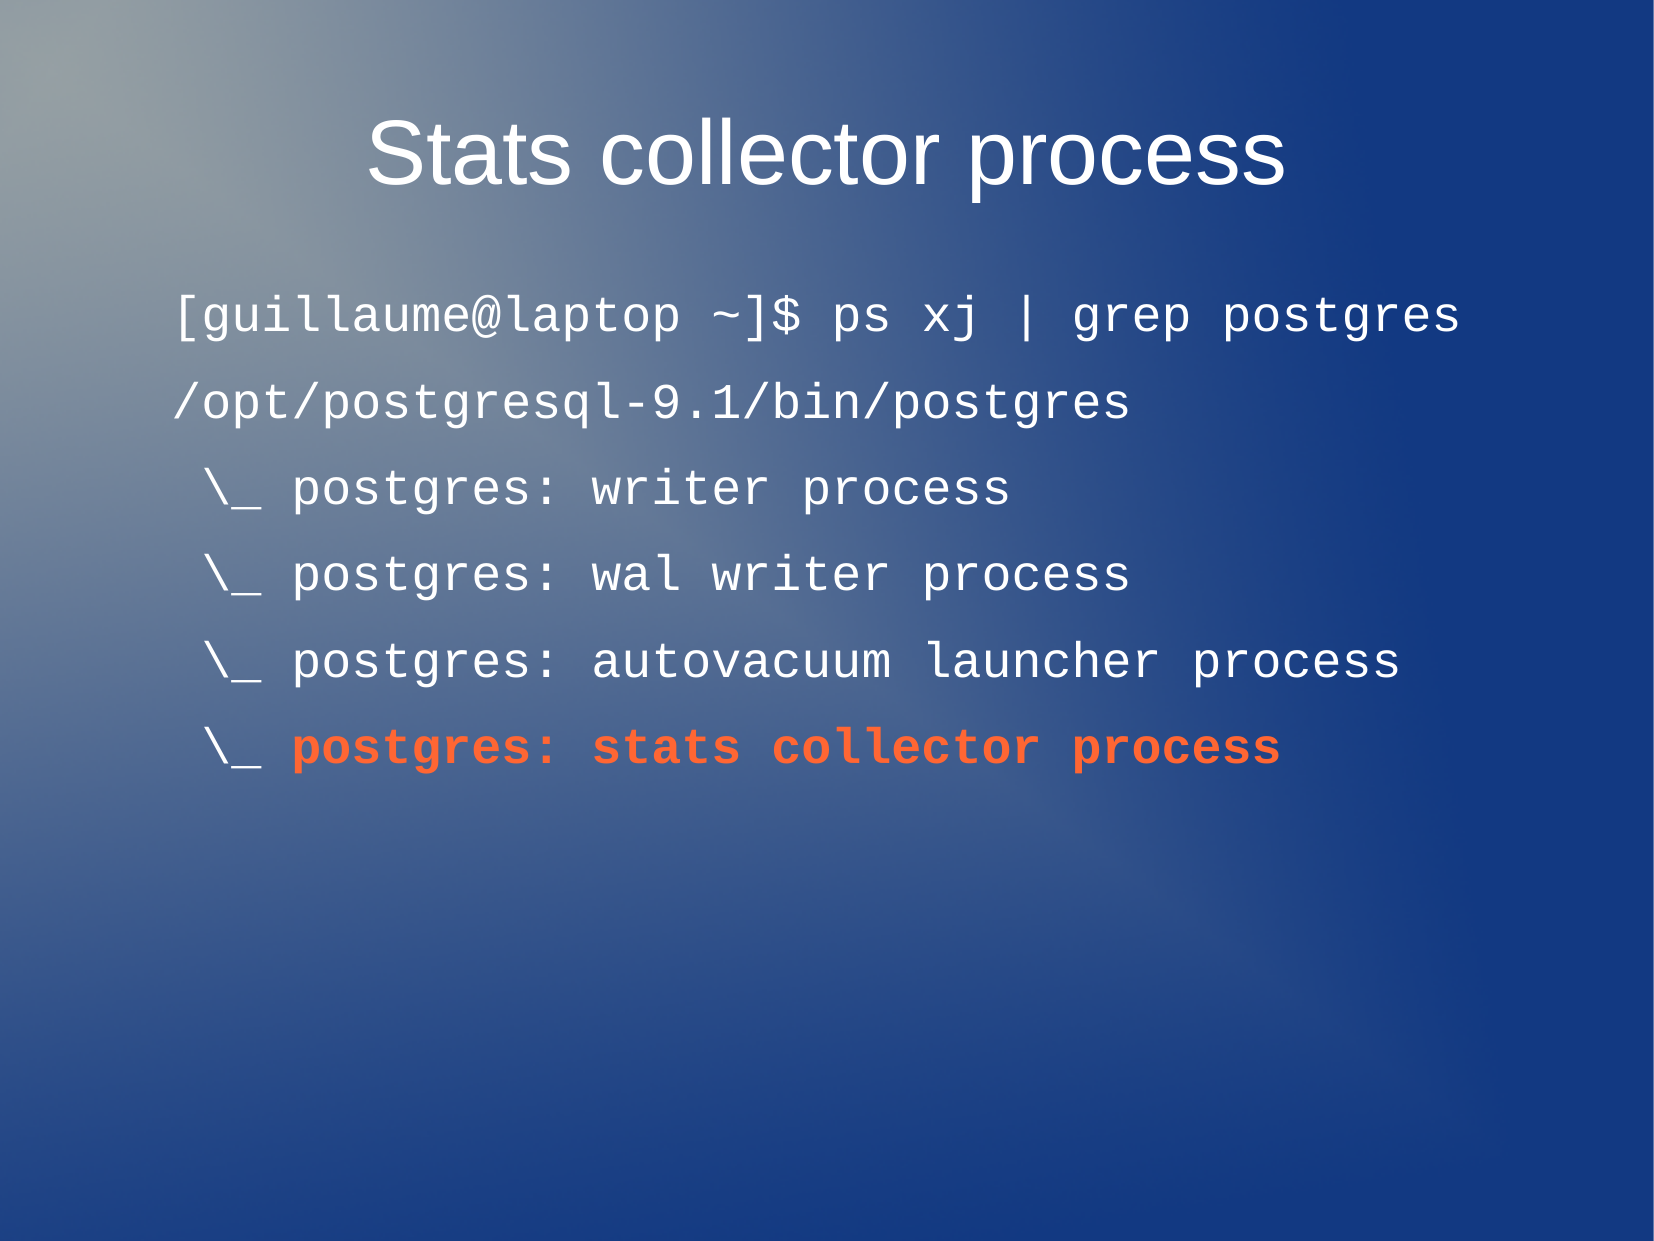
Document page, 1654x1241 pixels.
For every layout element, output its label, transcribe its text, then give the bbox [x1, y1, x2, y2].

title Stats collector process [82, 49, 1571, 257]
picture [0, 0, 1654, 1241]
list [guillaume@laptop ~]$ ps xj | grep postgres /opt/postgresql-9.1/bin/postgres \_ postgres: writer process \_ postgres: wal writer process \_ postgres: autovacuum launcher process \_ postgres: stats collector process [82, 290, 1571, 1109]
